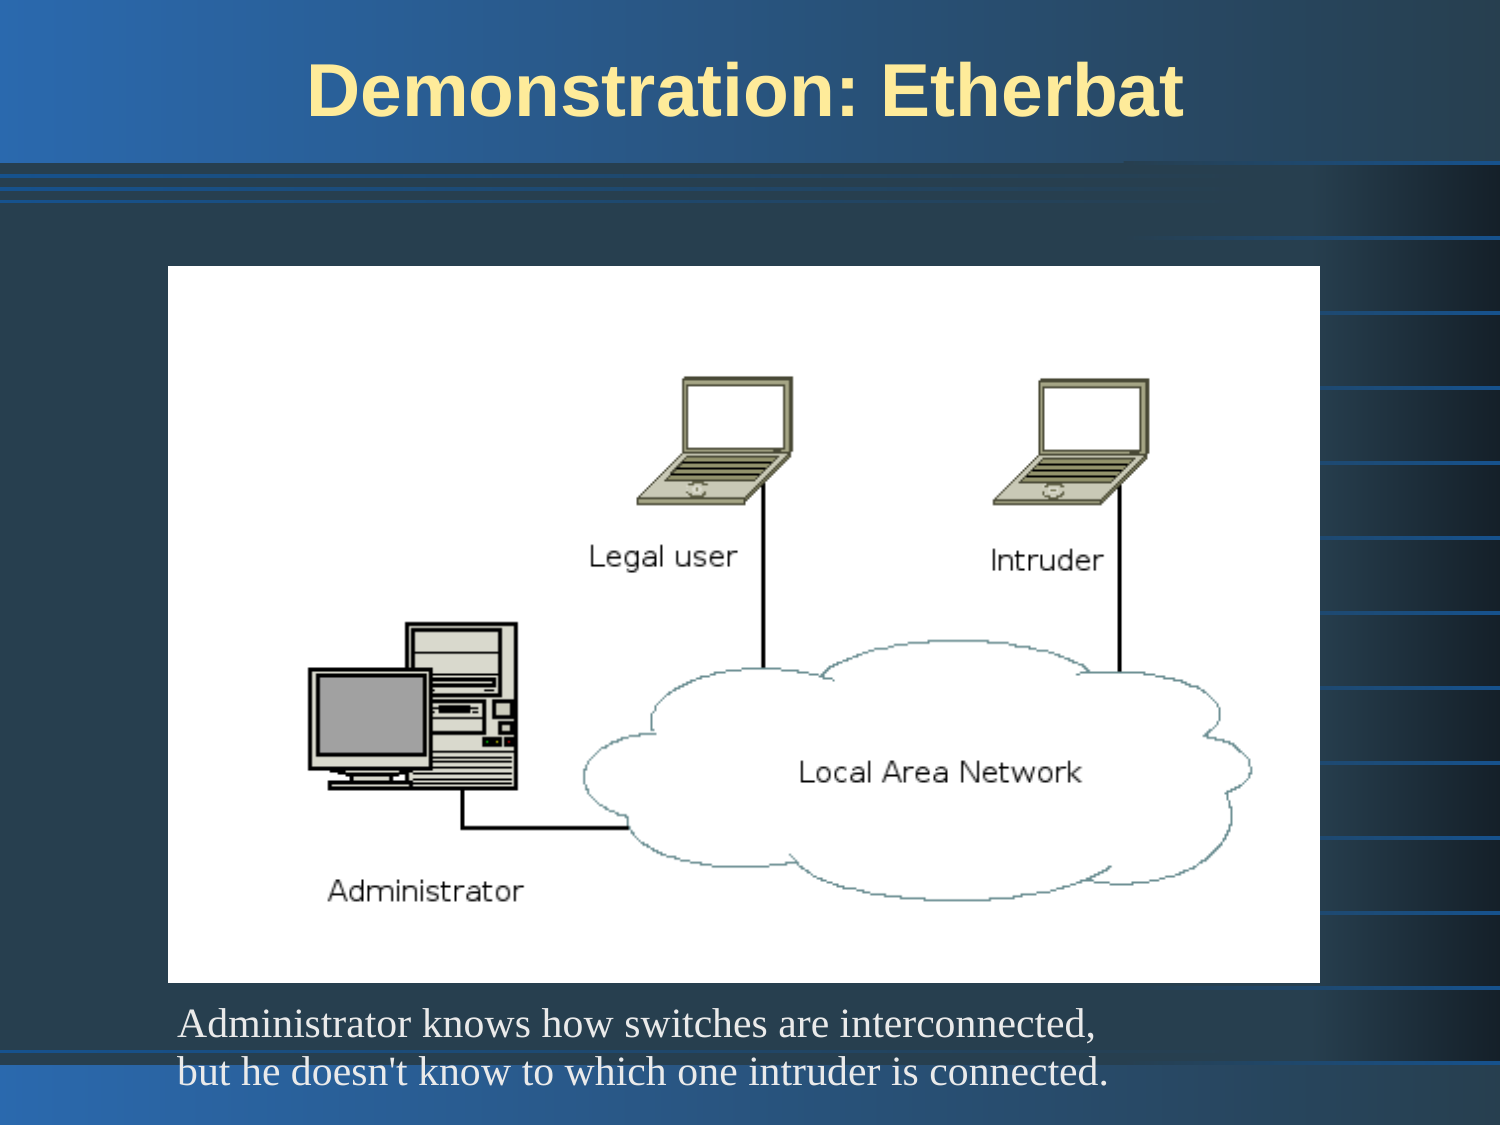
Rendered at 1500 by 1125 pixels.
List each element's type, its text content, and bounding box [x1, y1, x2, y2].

text_box Administrator knows how switches are interconnected, but he doesn't know to which one intruder is connected. [177, 997, 1112, 1093]
title Demonstration: Etherbat [83, 24, 1409, 151]
picture [168, 266, 1320, 983]
